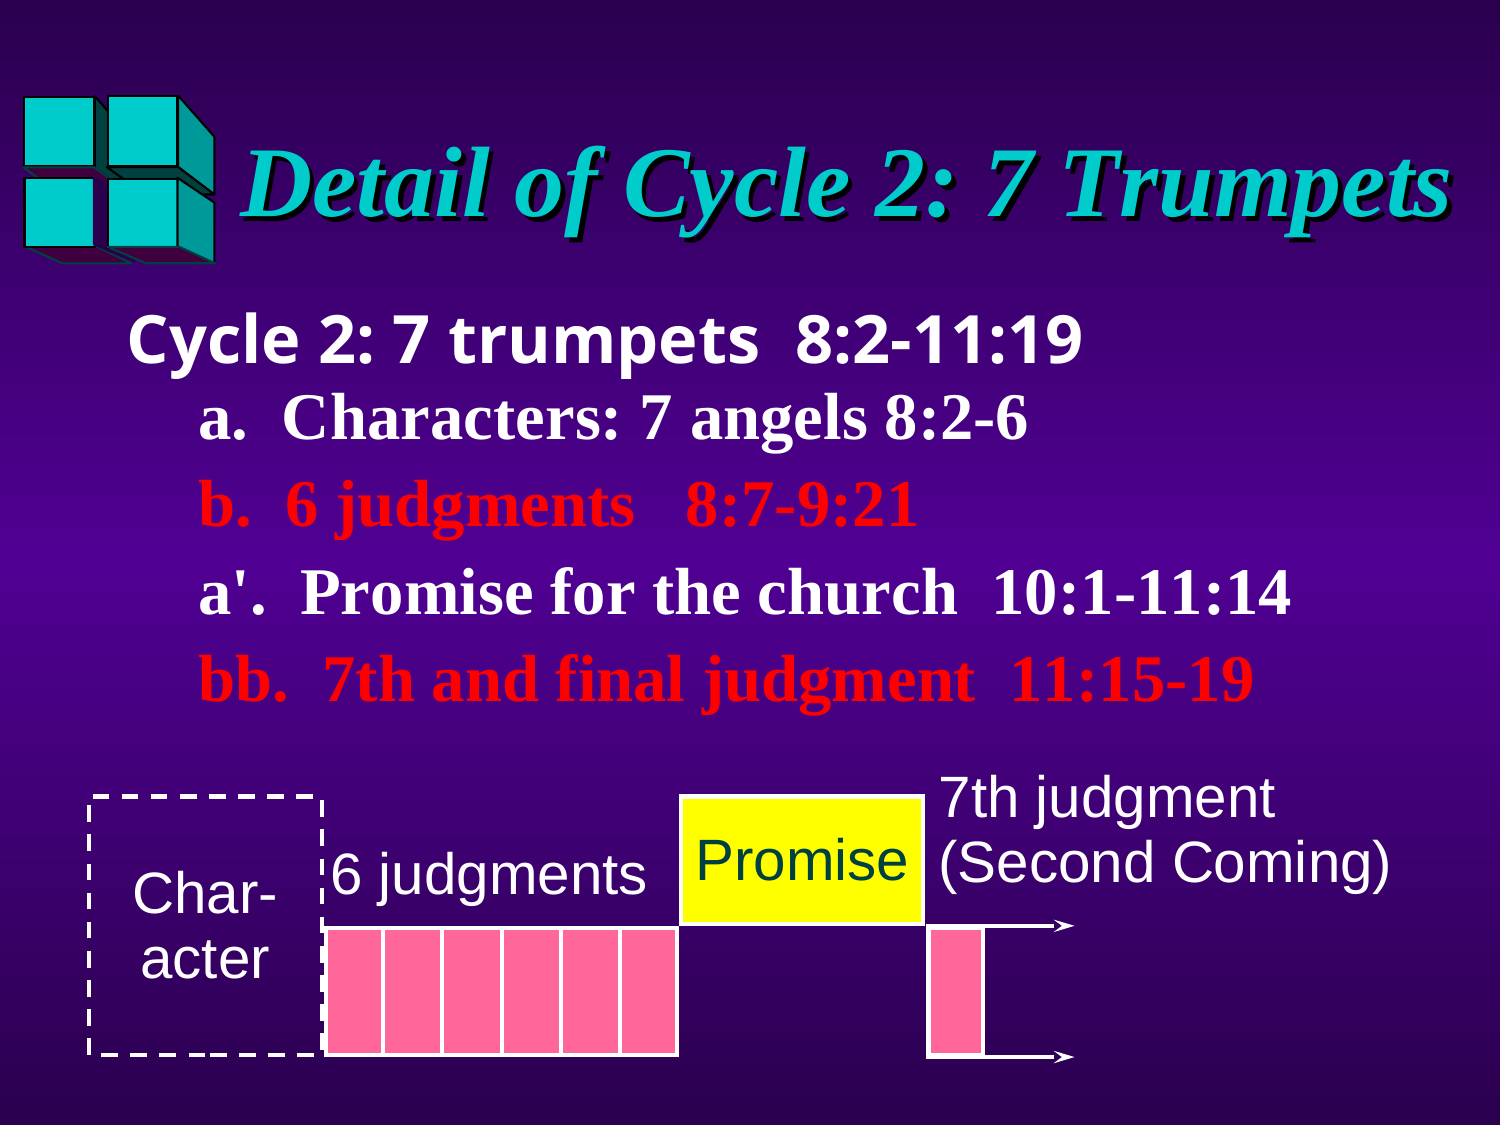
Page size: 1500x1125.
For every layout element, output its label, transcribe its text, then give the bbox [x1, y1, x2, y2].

text_box 6 judgments [315, 835, 681, 915]
text_box a. Characters: 7 angels 8:2-6 [112, 372, 1460, 460]
text_box Char- acter [88, 796, 322, 1055]
text_box b. 6 judgments 8:7-9:21 [112, 460, 1460, 547]
text_box [385, 927, 440, 1055]
text_box [325, 927, 381, 1055]
title Detail of Cycle 2: 7 Trumpets [225, 78, 1500, 288]
text_box Promise [681, 796, 923, 924]
text_box [928, 927, 984, 1055]
text_box 7th judgment (Second Coming) [924, 757, 1461, 902]
text_box [563, 927, 618, 1055]
text_box [622, 927, 678, 1055]
text_box [504, 927, 559, 1055]
text_box [444, 927, 500, 1055]
list Cycle 2: 7 trumpets 8:2-11:19 [112, 285, 1460, 372]
text_box a'. Promise for the church 10:1-11:14 [112, 547, 1460, 635]
text_box bb. 7th and final judgment 11:15-19 [112, 635, 1460, 726]
